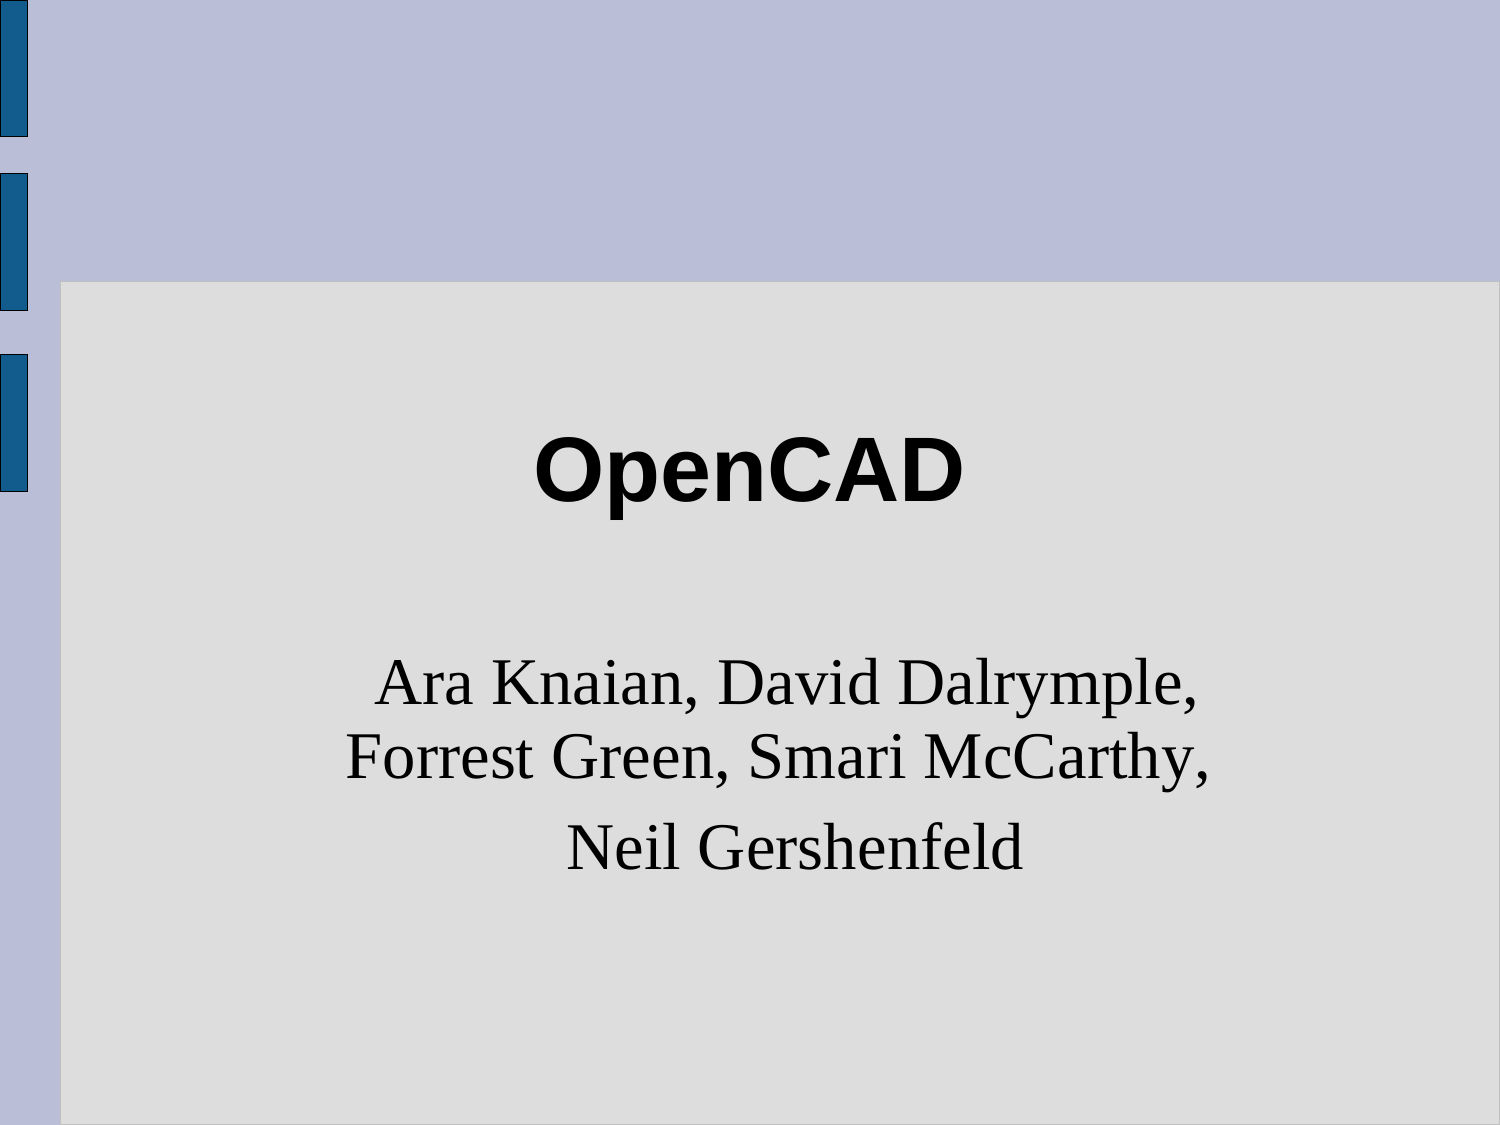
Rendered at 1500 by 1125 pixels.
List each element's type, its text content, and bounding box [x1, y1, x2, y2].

subtitle Ara Knaian, David Dalrymple, Forrest Green, Smari McCarthy, Neil Gershenfeld [225, 637, 1276, 926]
title OpenCAD [112, 349, 1388, 591]
